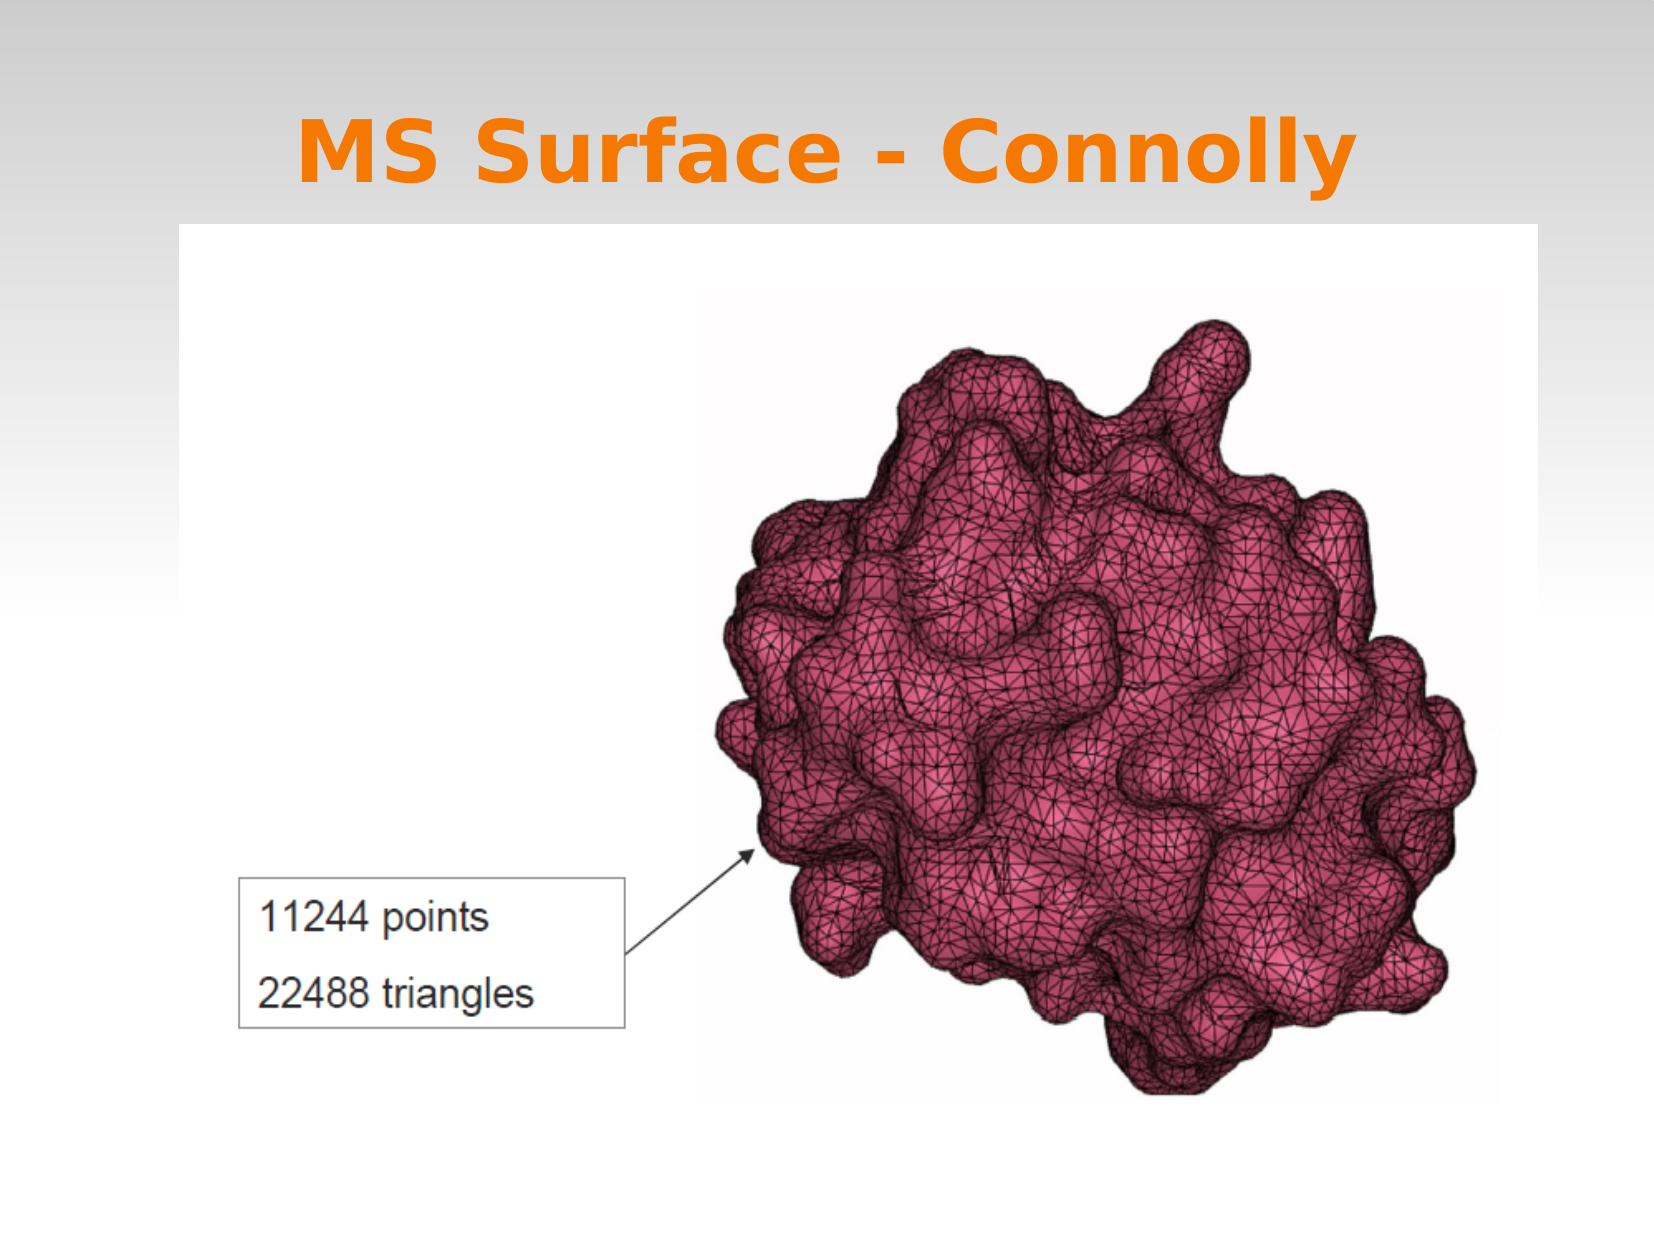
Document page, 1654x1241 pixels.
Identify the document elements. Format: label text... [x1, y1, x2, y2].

title MS Surface - Connolly [82, 49, 1571, 257]
picture [179, 224, 1538, 1126]
